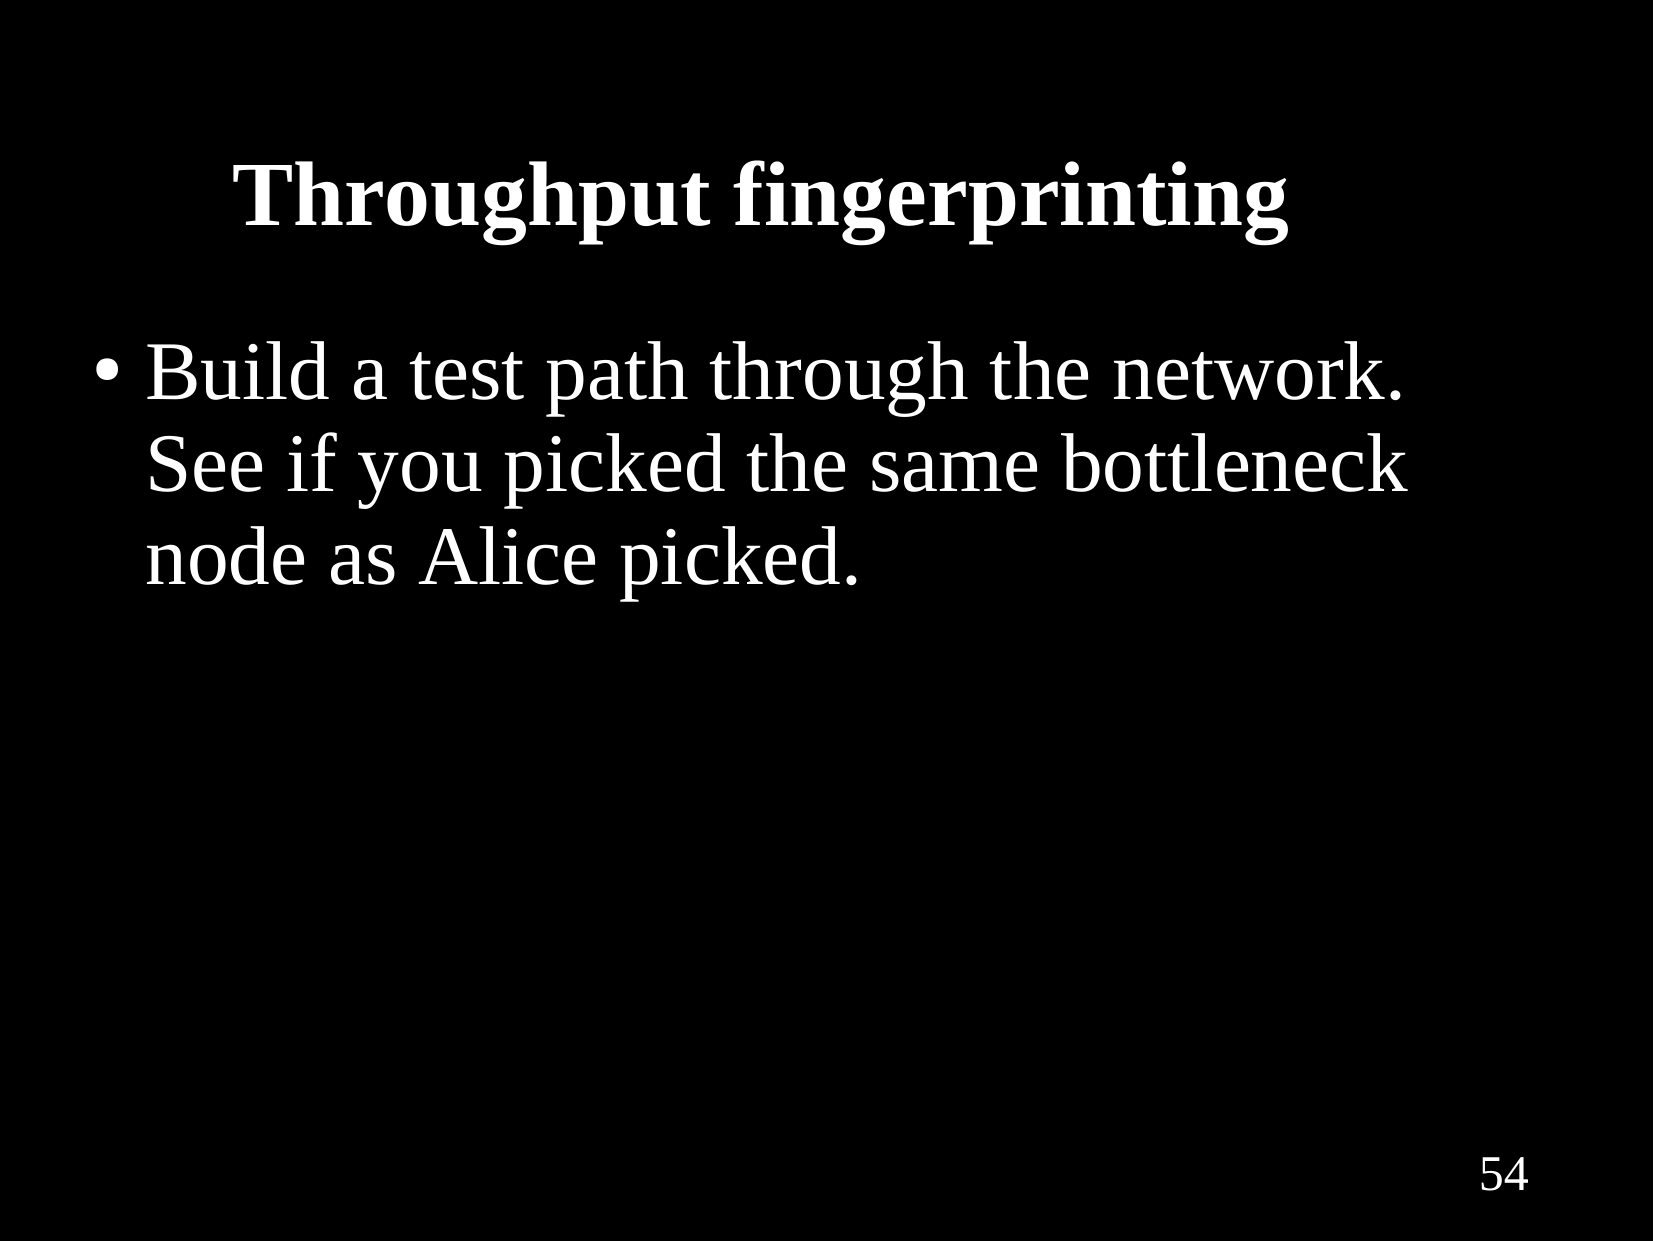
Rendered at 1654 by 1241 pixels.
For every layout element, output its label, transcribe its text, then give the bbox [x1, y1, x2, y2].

list Build a test path through the network. See if you picked the same bottleneck node as Alice picked. [74, 325, 1540, 1123]
title Throughput fingerprinting [99, 100, 1423, 288]
